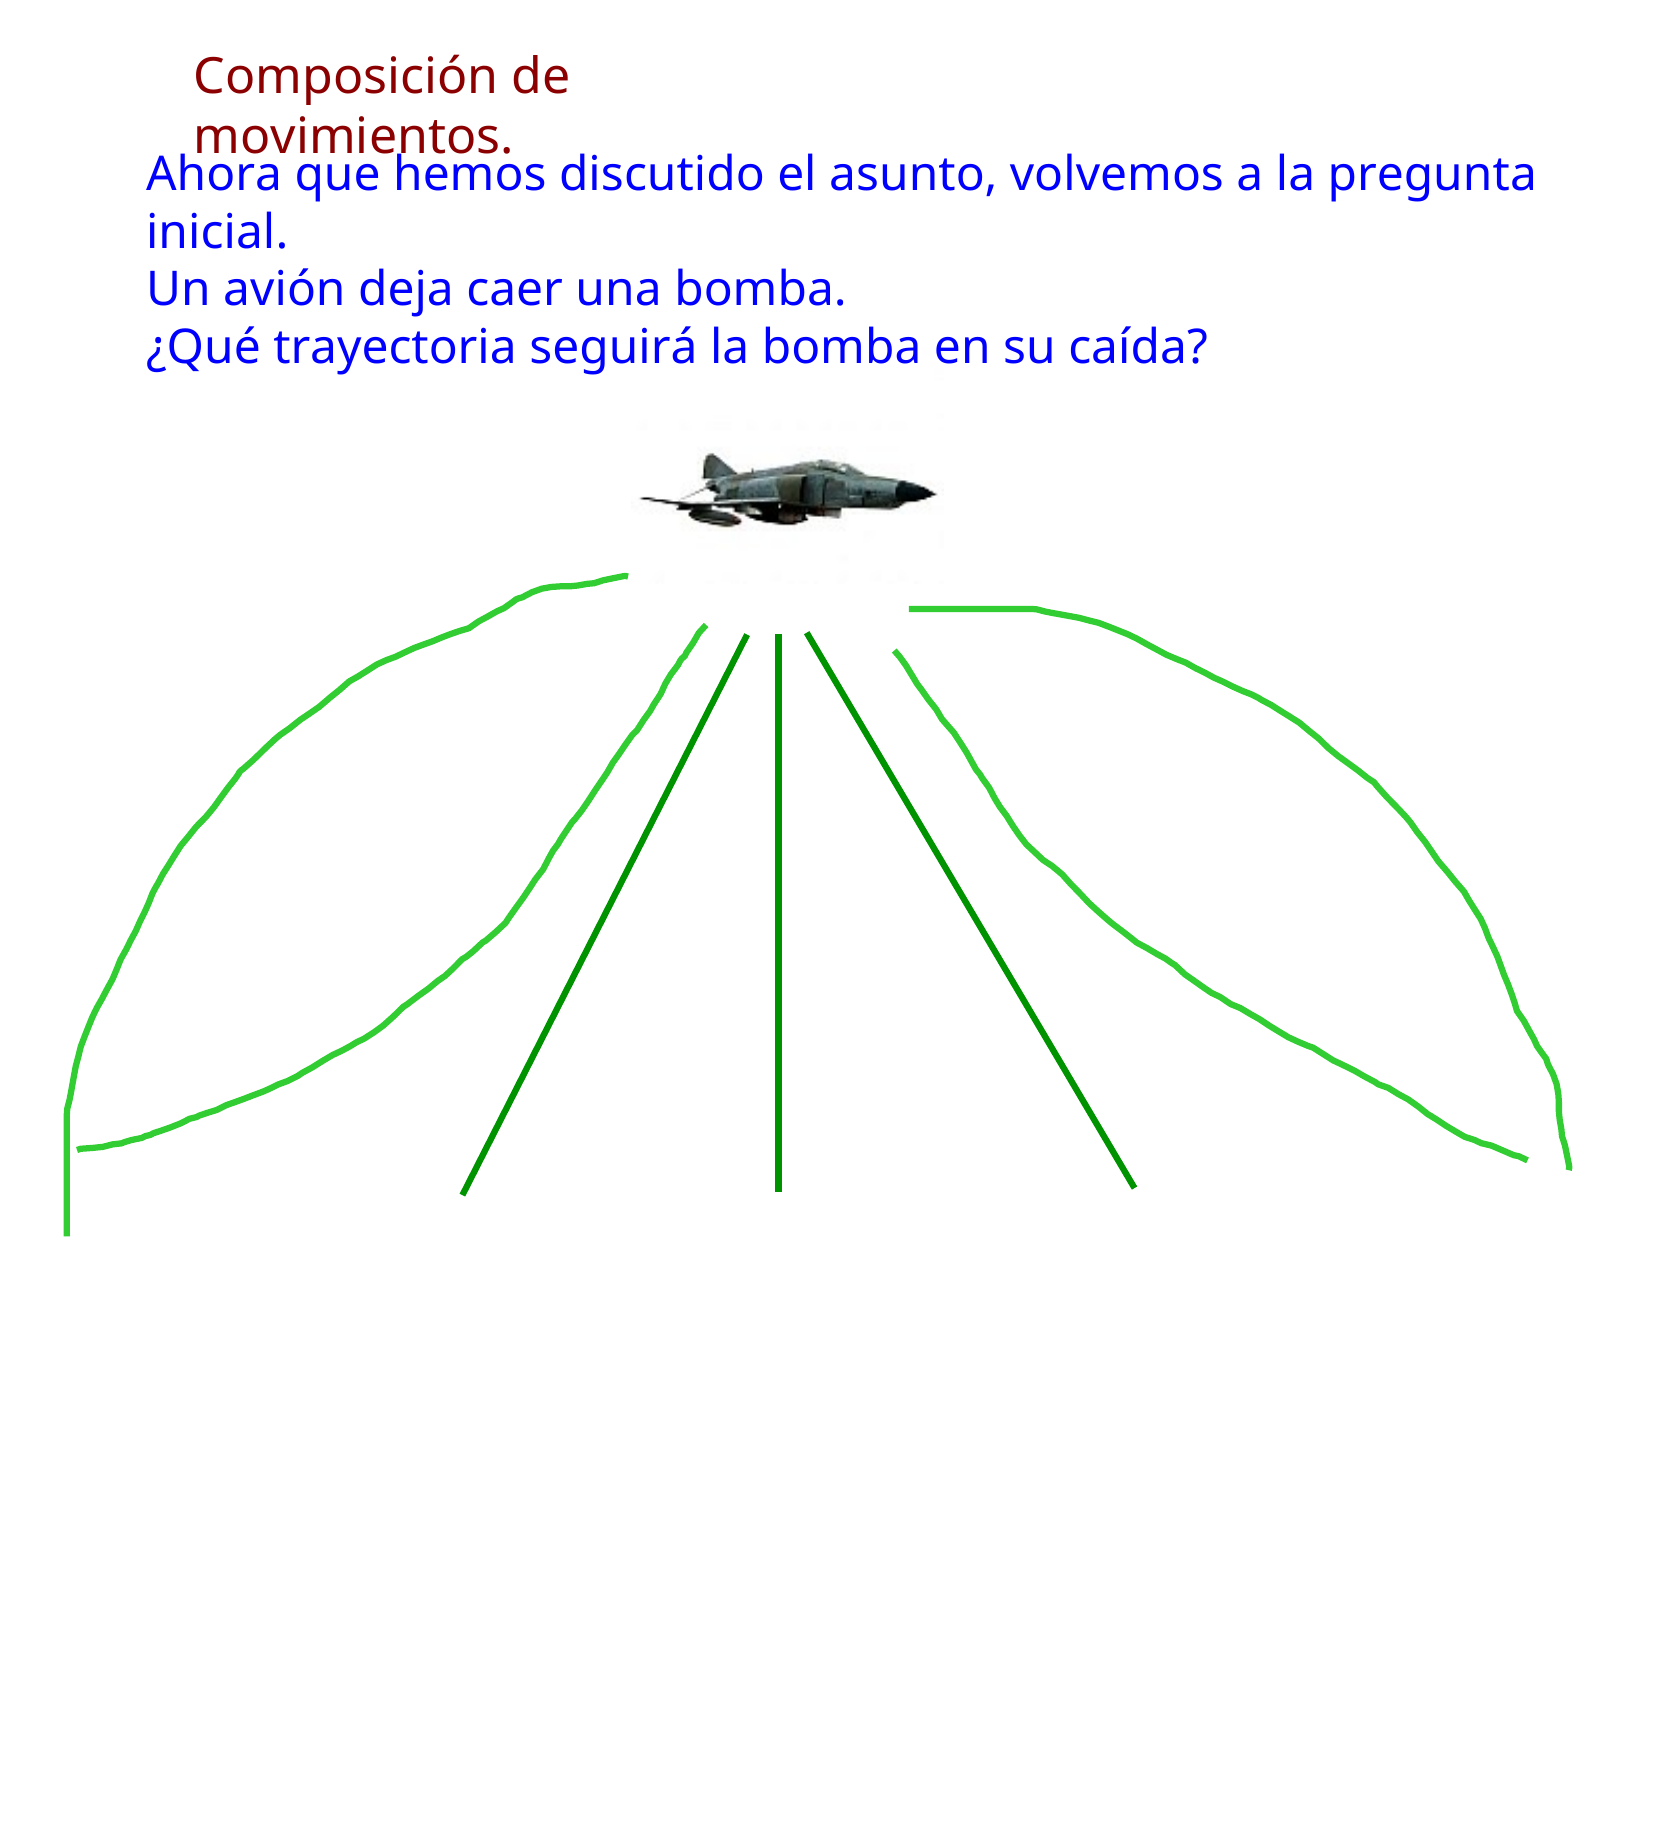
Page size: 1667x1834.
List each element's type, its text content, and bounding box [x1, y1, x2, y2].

text_box Composición de movimientos. [179, 35, 917, 135]
picture [631, 381, 944, 584]
text_box Ahora que hemos discutido el asunto, volvemos a la pregunta inicial. Un avión deja caer una bomba. ¿Qué trayectoria seguirá la bomba en su caída? [131, 135, 1578, 381]
